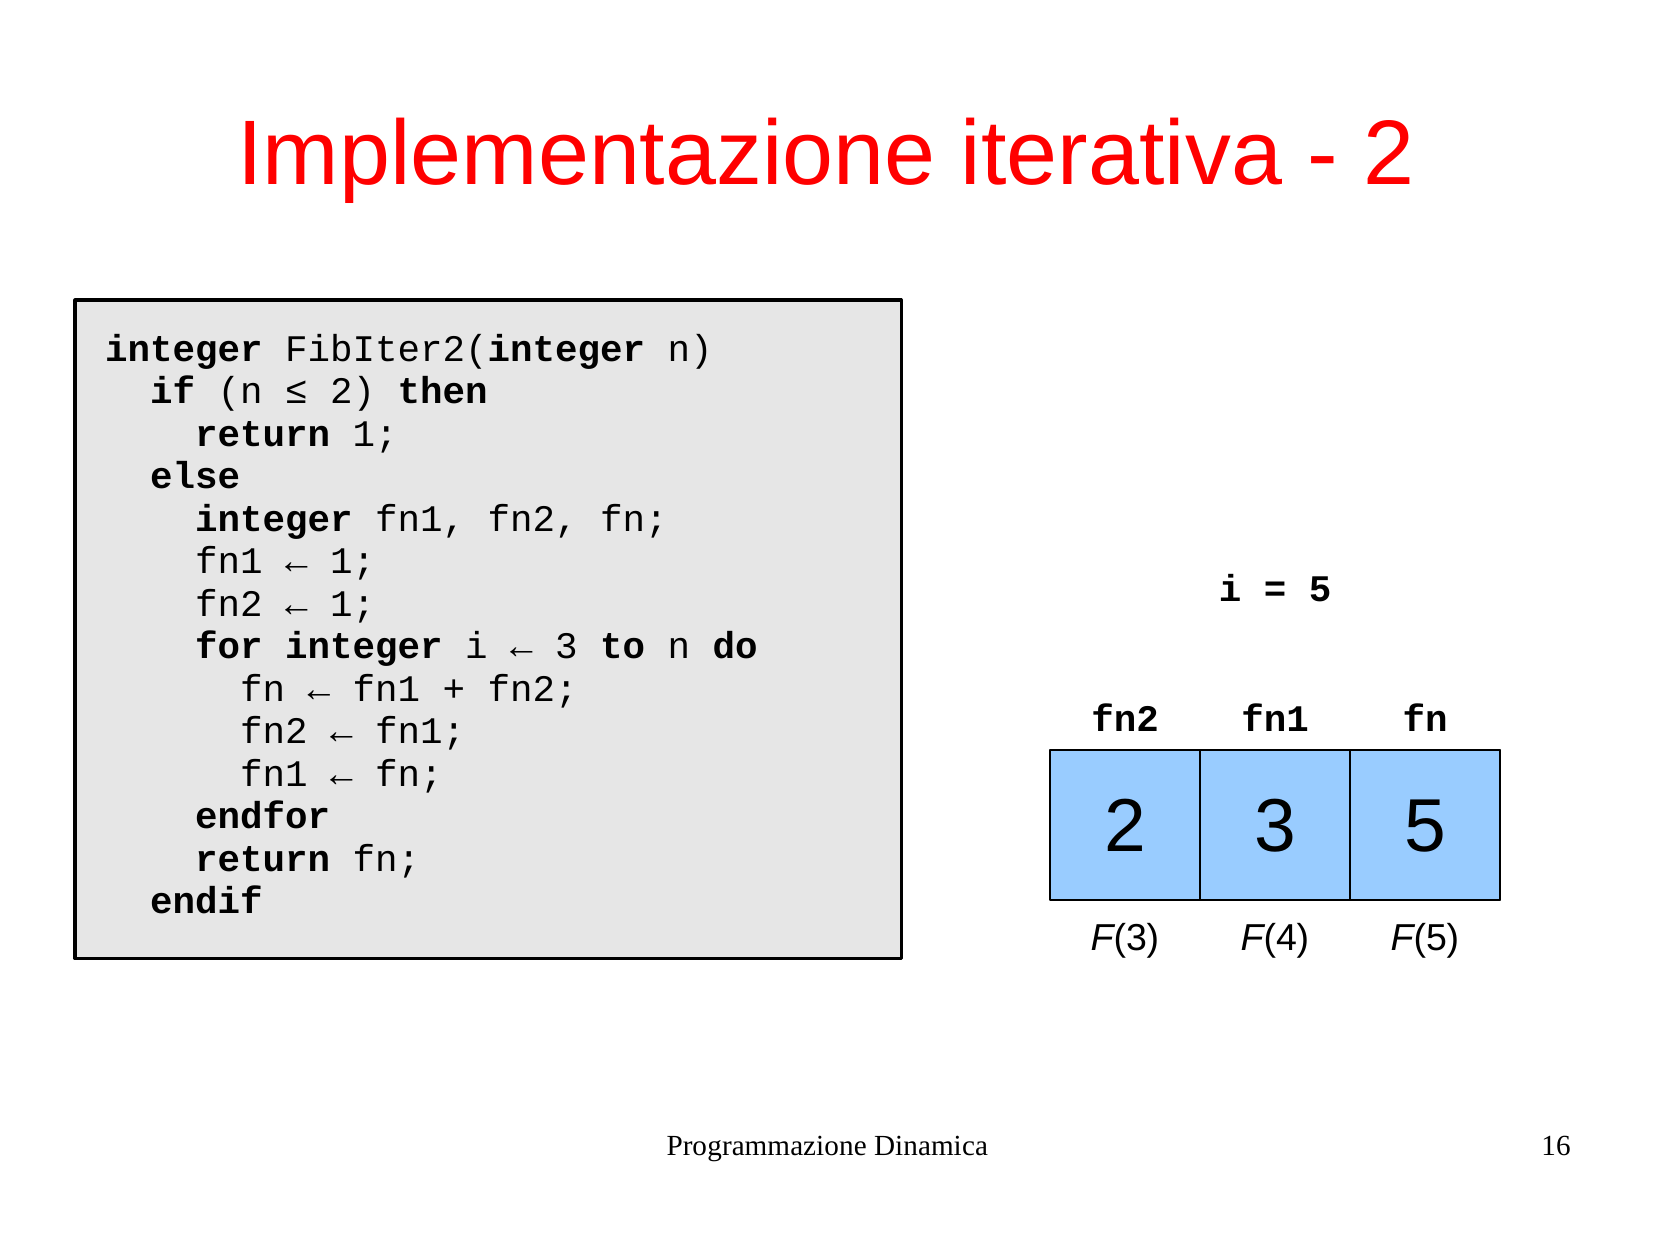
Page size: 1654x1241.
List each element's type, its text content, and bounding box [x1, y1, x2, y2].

text_box F(3) [1050, 901, 1200, 976]
text_box F(5) [1351, 901, 1501, 976]
text_box F(4) [1200, 901, 1351, 976]
text_box fn2 [1050, 693, 1200, 751]
text_box fn1 [1200, 693, 1350, 750]
text_box integer FibIter2(integer n) if (n ≤ 2) then return 1; else integer fn1, fn2, fn; fn1 ← 1; fn2 ← 1; for integer i ← 3 to n do fn ← fn1 + fn2; fn2 ← fn1; fn1 ← fn; endfor return fn; endif [75, 300, 902, 959]
text_box 5 [1350, 750, 1501, 901]
text_box fn [1350, 693, 1501, 750]
text_box i = 5 [1162, 562, 1388, 620]
title Implementazione iterativa - 2 [82, 49, 1571, 257]
text_box 2 [1050, 751, 1200, 901]
text_box 3 [1200, 750, 1350, 901]
